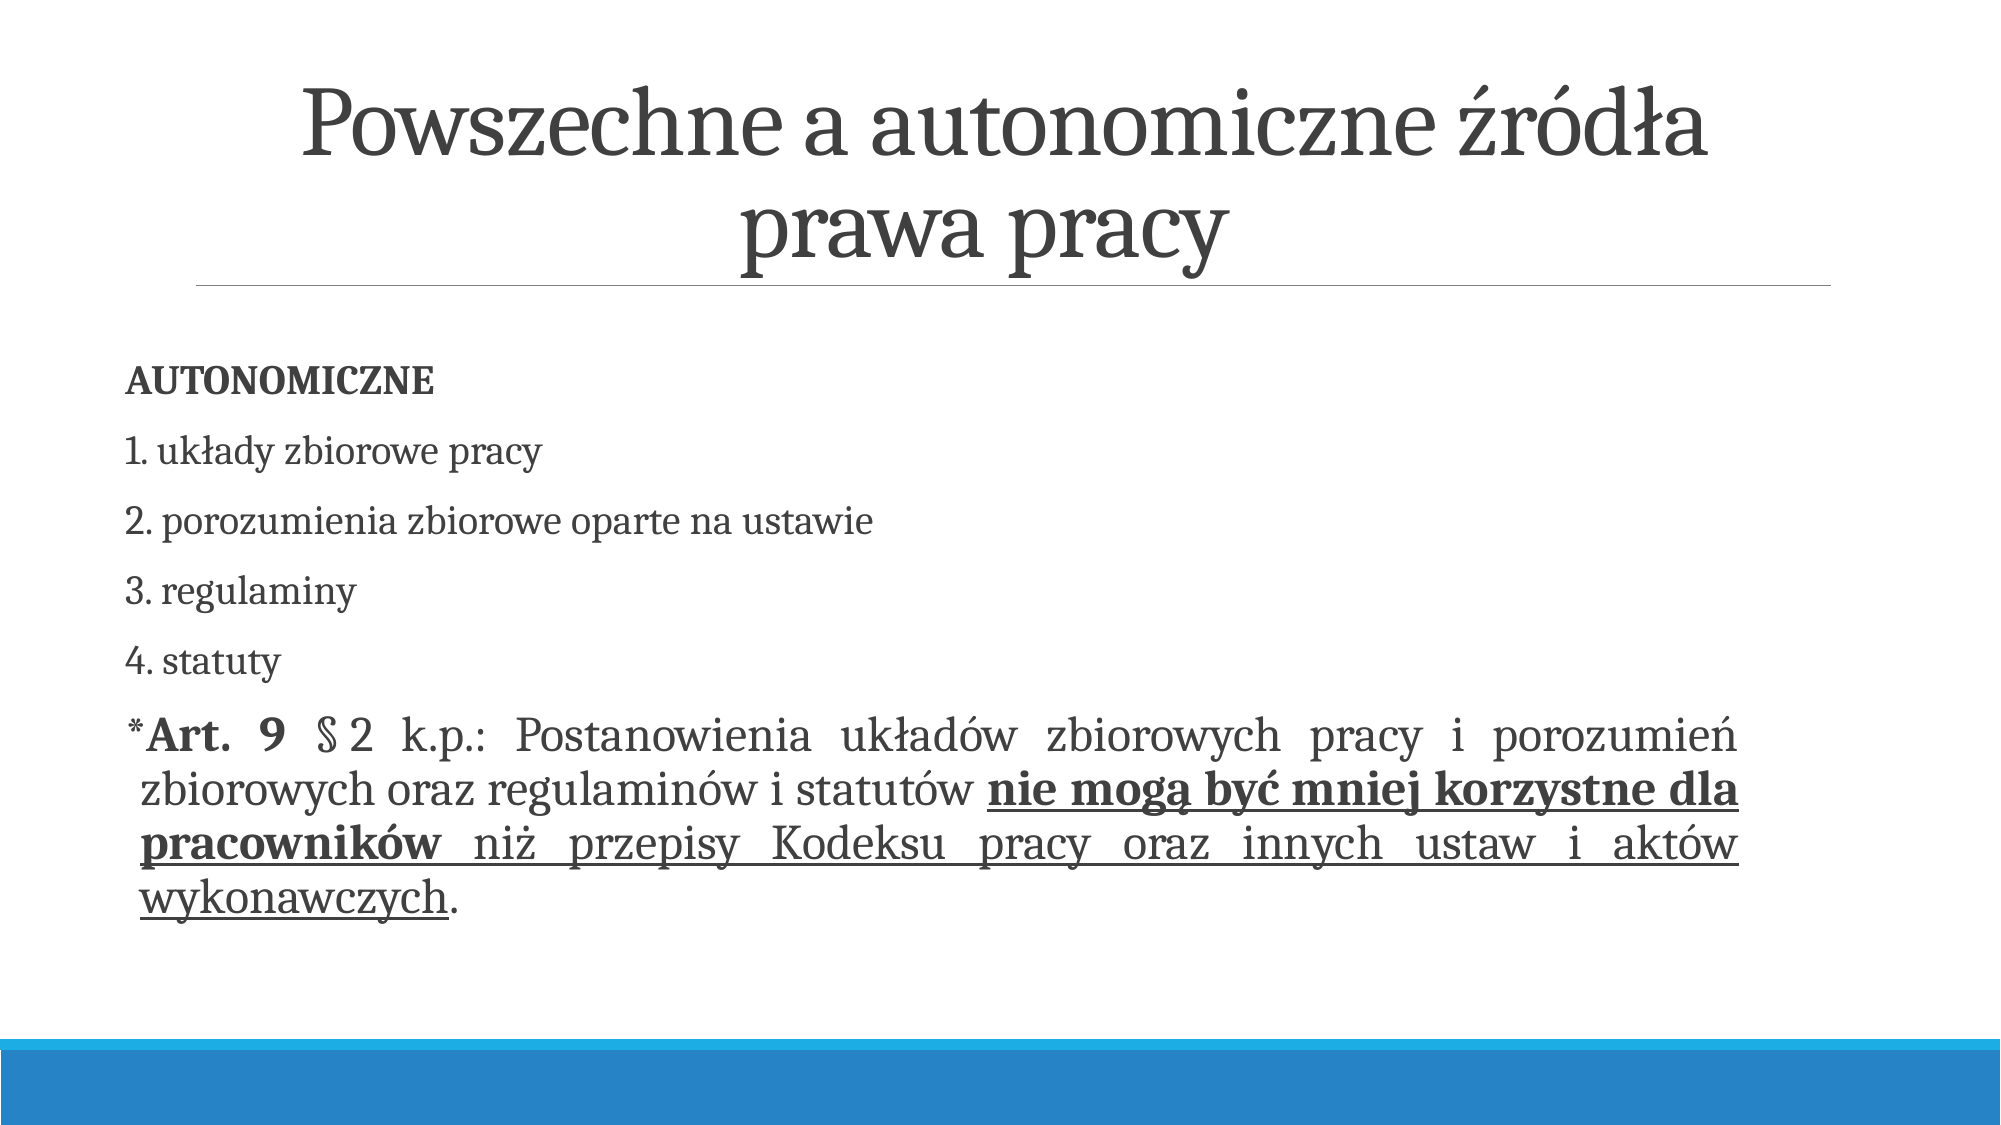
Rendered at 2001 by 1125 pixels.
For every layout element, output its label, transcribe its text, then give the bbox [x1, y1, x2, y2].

title Powszechne a autonomiczne źródła prawa pracy [180, 47, 1831, 286]
list AUTONOMICZNE 1. układy zbiorowe pracy 2. porozumienia zbiorowe oparte na ustawie 3. regulaminy 4. statuty *Art. 9 § 2 k.p.: Postanowienia układów zbiorowych pracy i porozumień zbiorowych oraz regulaminów i statutów nie mogą być mniej korzystne dla pracowników niż przepisy Kodeksu pracy oraz innych ustaw i aktów wykonawczych. [110, 351, 1761, 1095]
